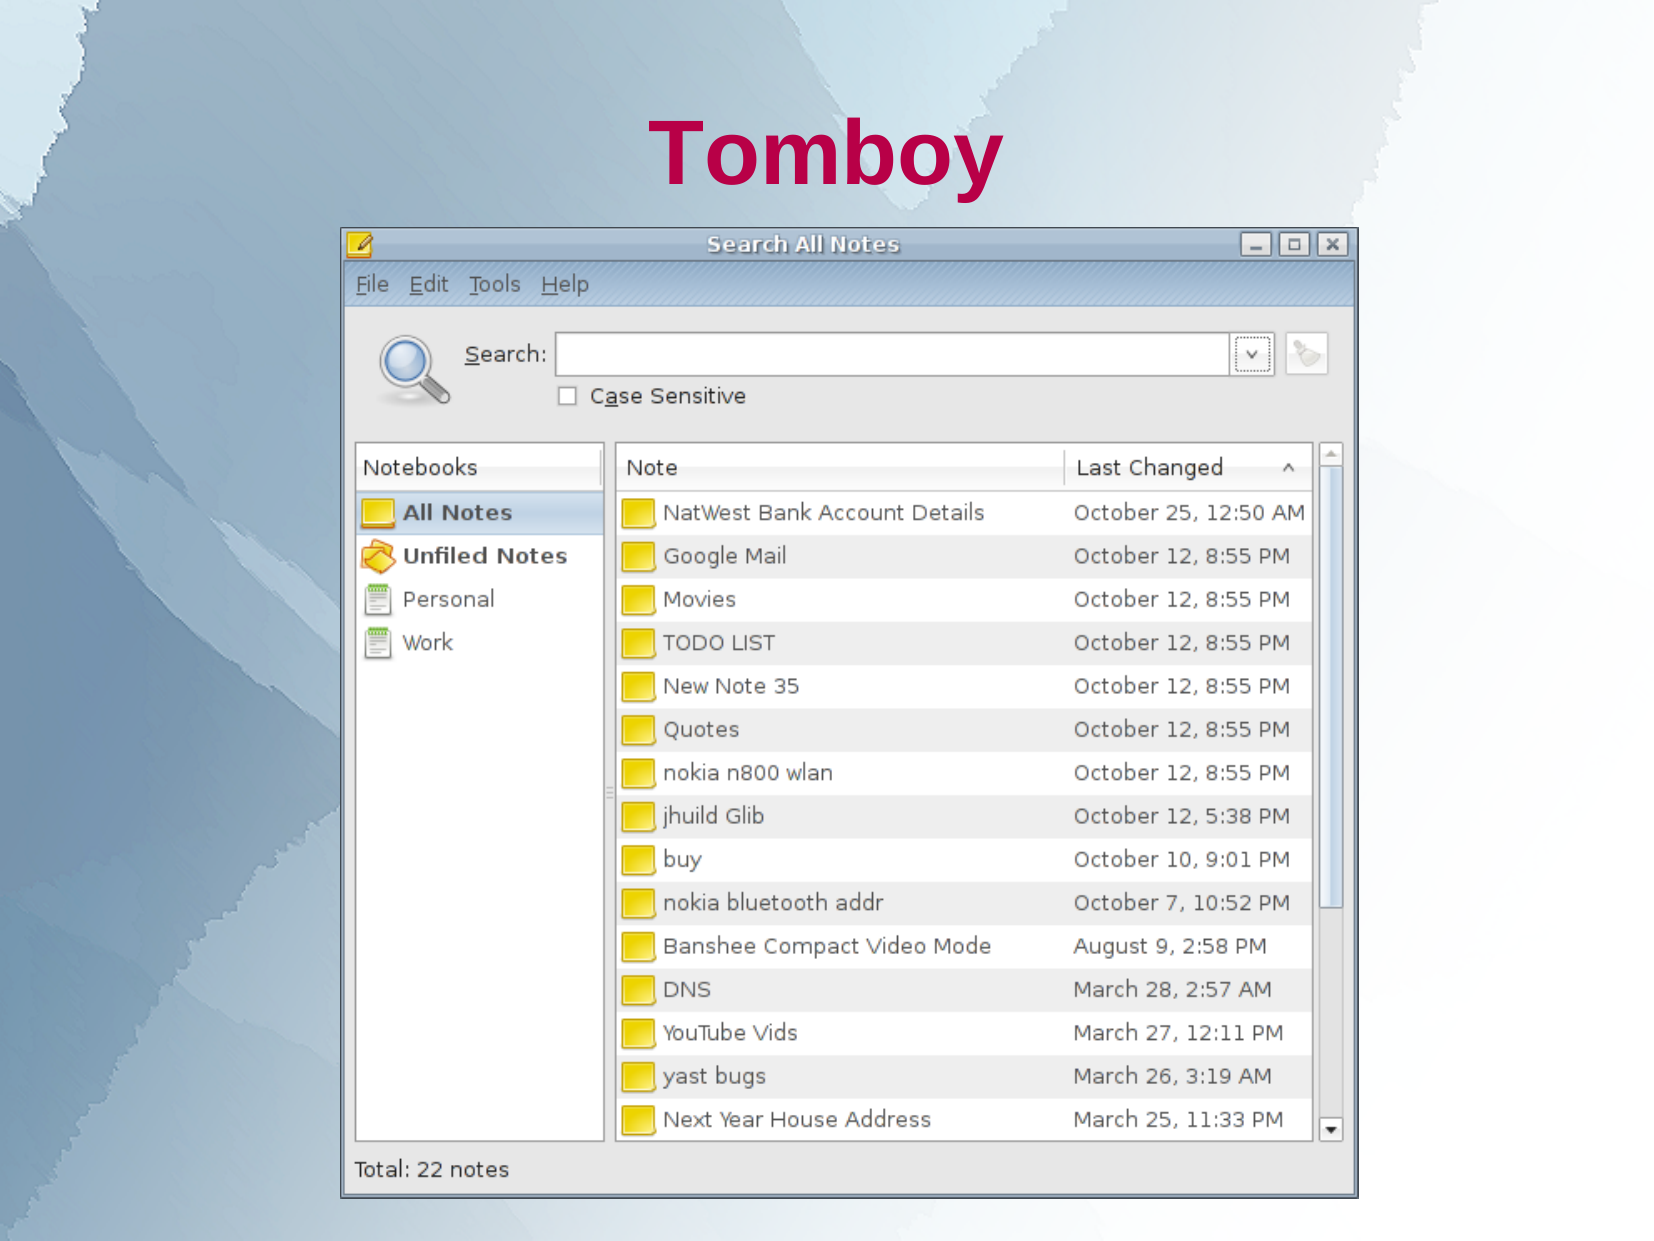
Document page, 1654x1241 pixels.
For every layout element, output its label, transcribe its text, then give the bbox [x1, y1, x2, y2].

picture [0, 0, 1654, 1241]
title Tomboy [82, 56, 1571, 250]
